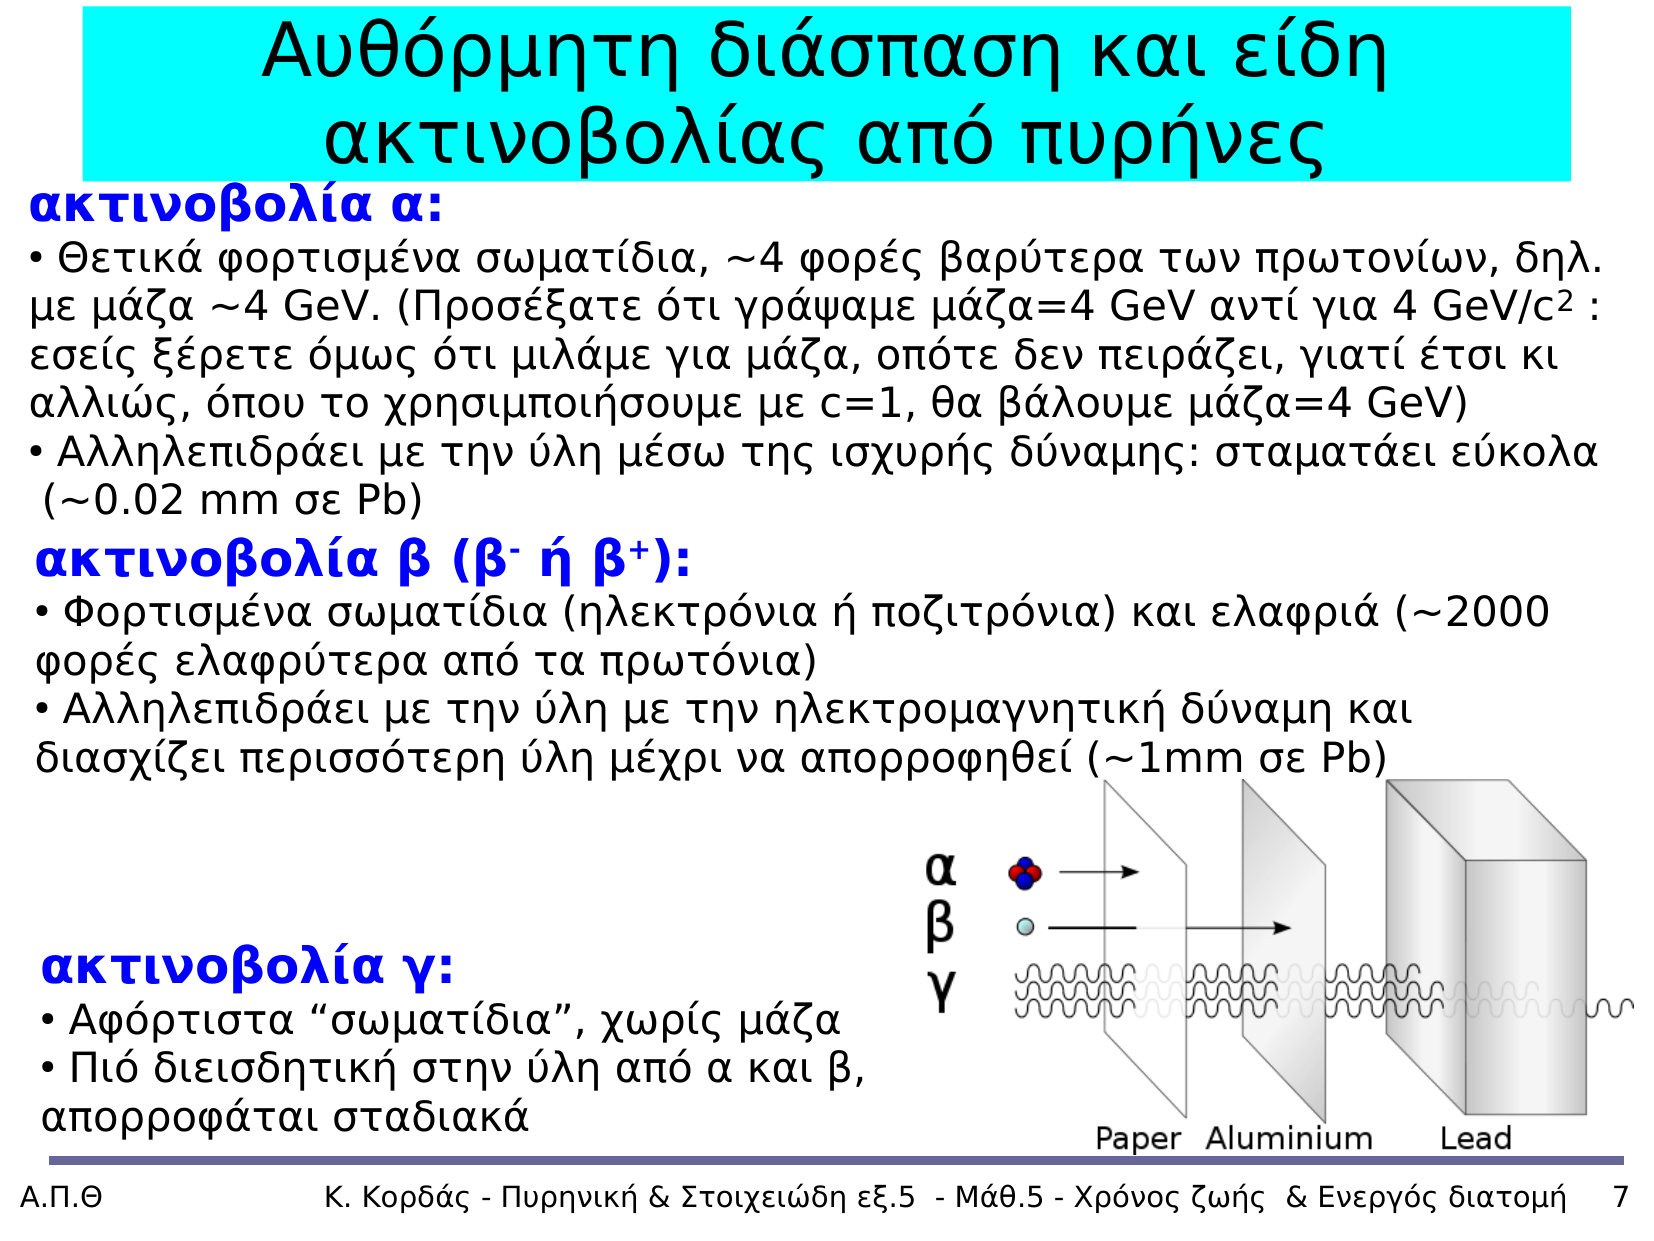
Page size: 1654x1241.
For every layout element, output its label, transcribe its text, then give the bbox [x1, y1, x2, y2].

text_box ακτινοβολία β (β- ή β+): Φορτισμένα σωματίδια (ηλεκτρόνια ή ποζιτρόνια) και ελαφριά (~2000 φορές ελαφρύτερα από τα πρωτόνια) Αλληλεπιδράει με την ύλη με την ηλεκτρομαγνητική δύναμη και διασχίζει περισσότερη ύλη μέχρι να απορροφηθεί (~1mm σε Pb) [19, 522, 1633, 794]
text_box ακτινοβολία α: Θετικά φορτισμένα σωματίδια, ~4 φορές βαρύτερα των πρωτονίων, δηλ. με μάζα ~4 GeV. (Προσέξατε ότι γράψαμε μάζα=4 GeV αντί για 4 GeV/c2 : εσείς ξέρετε όμως ότι μιλάμε για μάζα, οπότε δεν πειράζει, γιατί έτσι κι αλλιώς, όπου το χρησιμποιήσουμε με c=1, θα βάλουμε μάζα=4 GeV) Αλληλεπιδράει με την ύλη μέσω της ισχυρής δύναμης: σταματάει εύκολα (~0.02 mm σε Pb) [13, 168, 1627, 586]
text_box ακτινοβολία γ: Αφόρτιστα “σωματίδια”, χωρίς μάζα Πιό διεισδητική στην ύλη από α και β, απορροφάται σταδιακά [25, 929, 925, 1151]
title Αυθόρμητη διάσπαση και είδη ακτινοβολίας από πυρήνες [82, 6, 1571, 168]
picture [925, 779, 1634, 1155]
